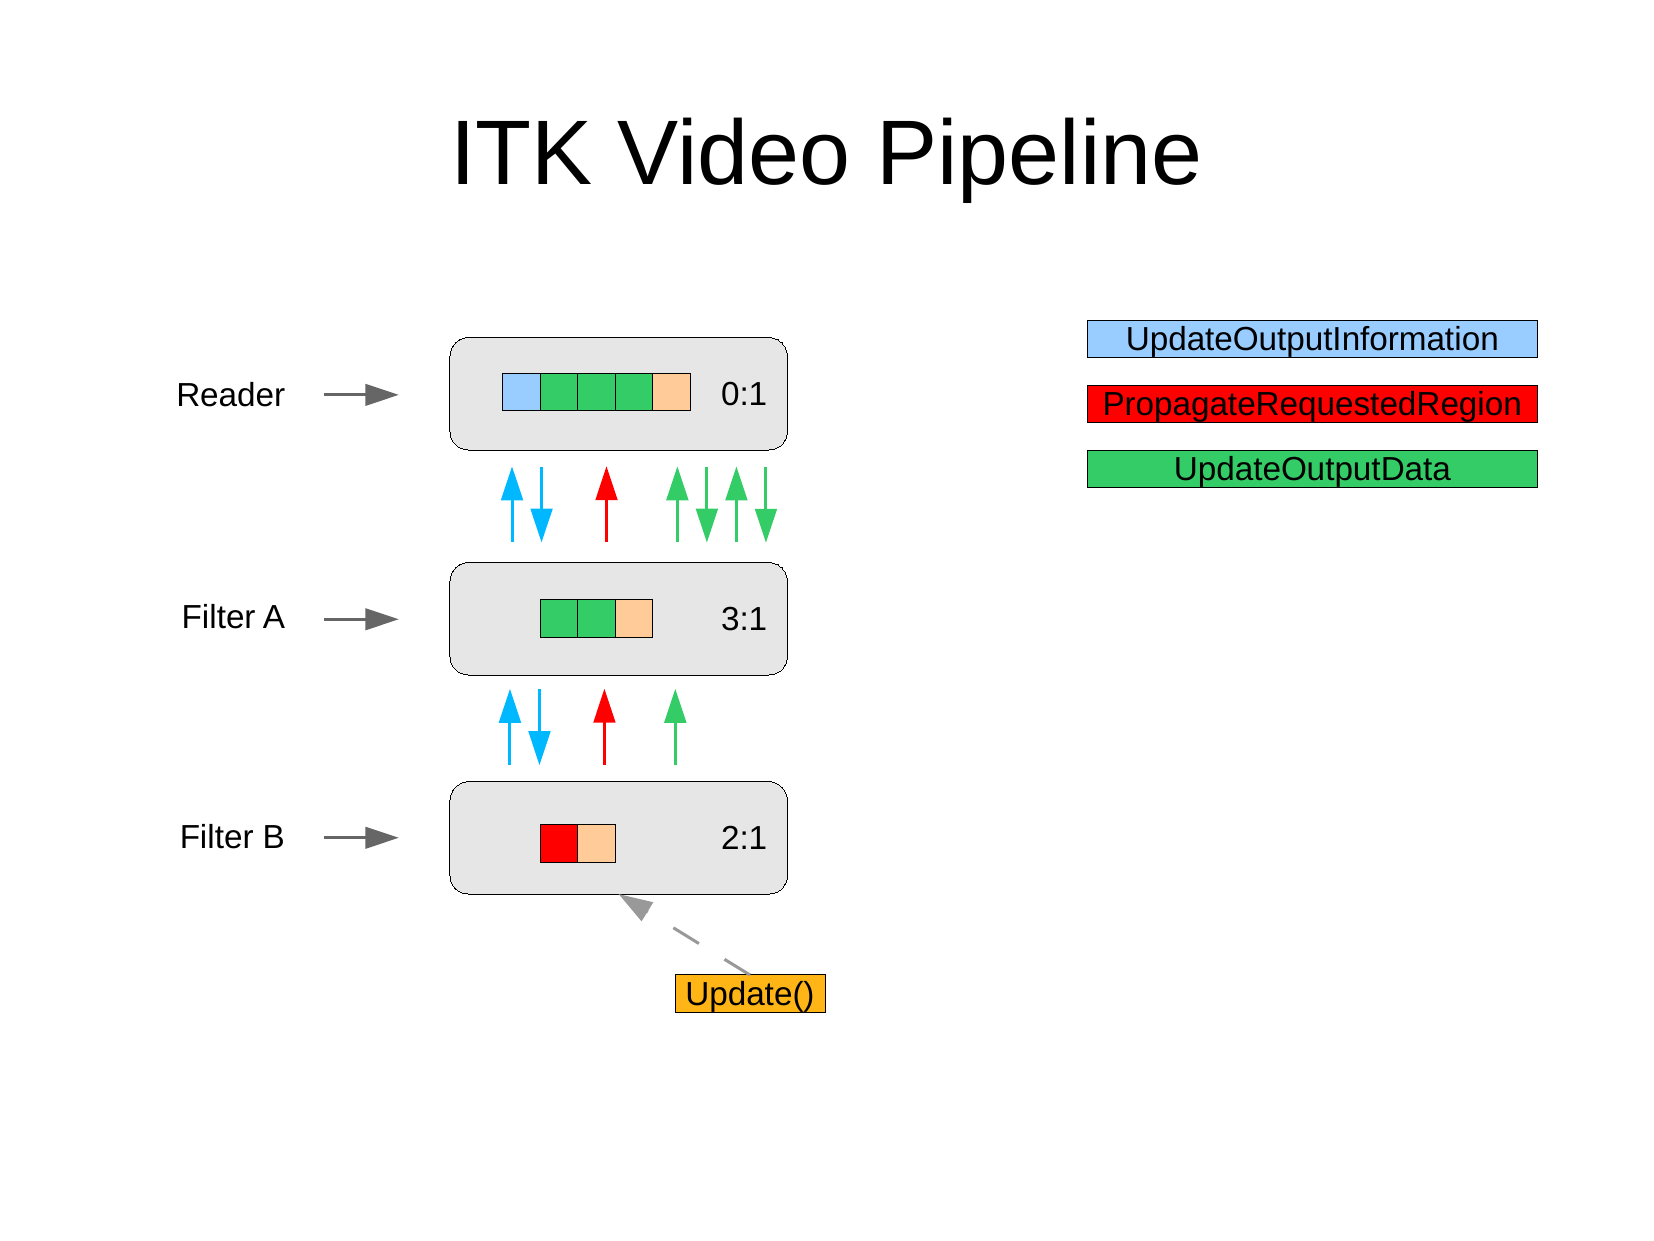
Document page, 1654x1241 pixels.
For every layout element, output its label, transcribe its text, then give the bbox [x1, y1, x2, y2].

text_box Filter A [112, 591, 301, 644]
text_box Filter B [112, 810, 301, 863]
text_box Reader [112, 369, 301, 422]
text_box [540, 599, 653, 638]
text_box [502, 373, 691, 411]
text_box 2:1 [449, 781, 788, 895]
text_box 3:1 [449, 562, 788, 676]
text_box Update() [675, 974, 826, 1013]
title ITK Video Pipeline [82, 56, 1571, 250]
text_box 0:1 [449, 337, 788, 451]
text_box UpdateOutputInformation [1087, 320, 1538, 358]
text_box [540, 824, 616, 863]
text_box UpdateOutputData [1087, 450, 1538, 488]
text_box PropagateRequestedRegion [1087, 385, 1538, 423]
